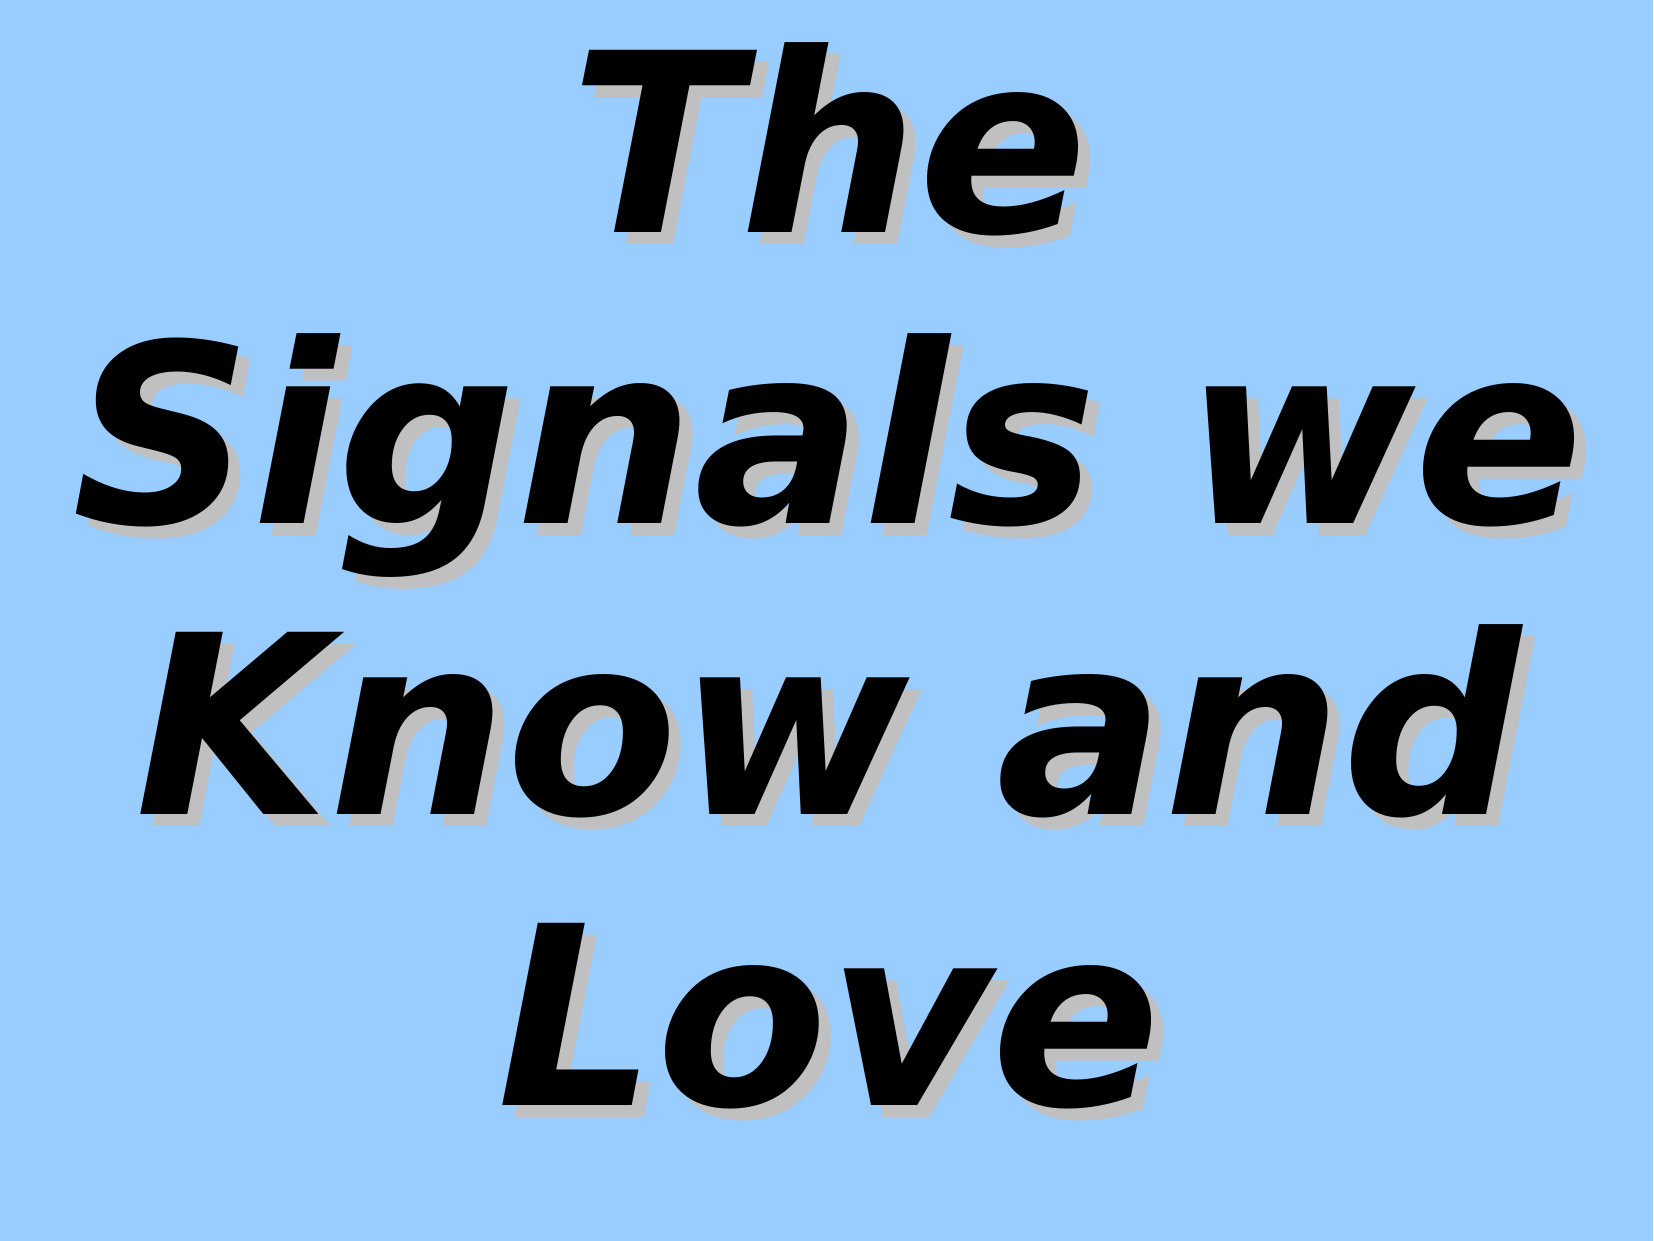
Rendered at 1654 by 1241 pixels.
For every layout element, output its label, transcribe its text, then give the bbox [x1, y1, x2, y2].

title The Signals we Know and Love [14, 0, 1644, 1165]
